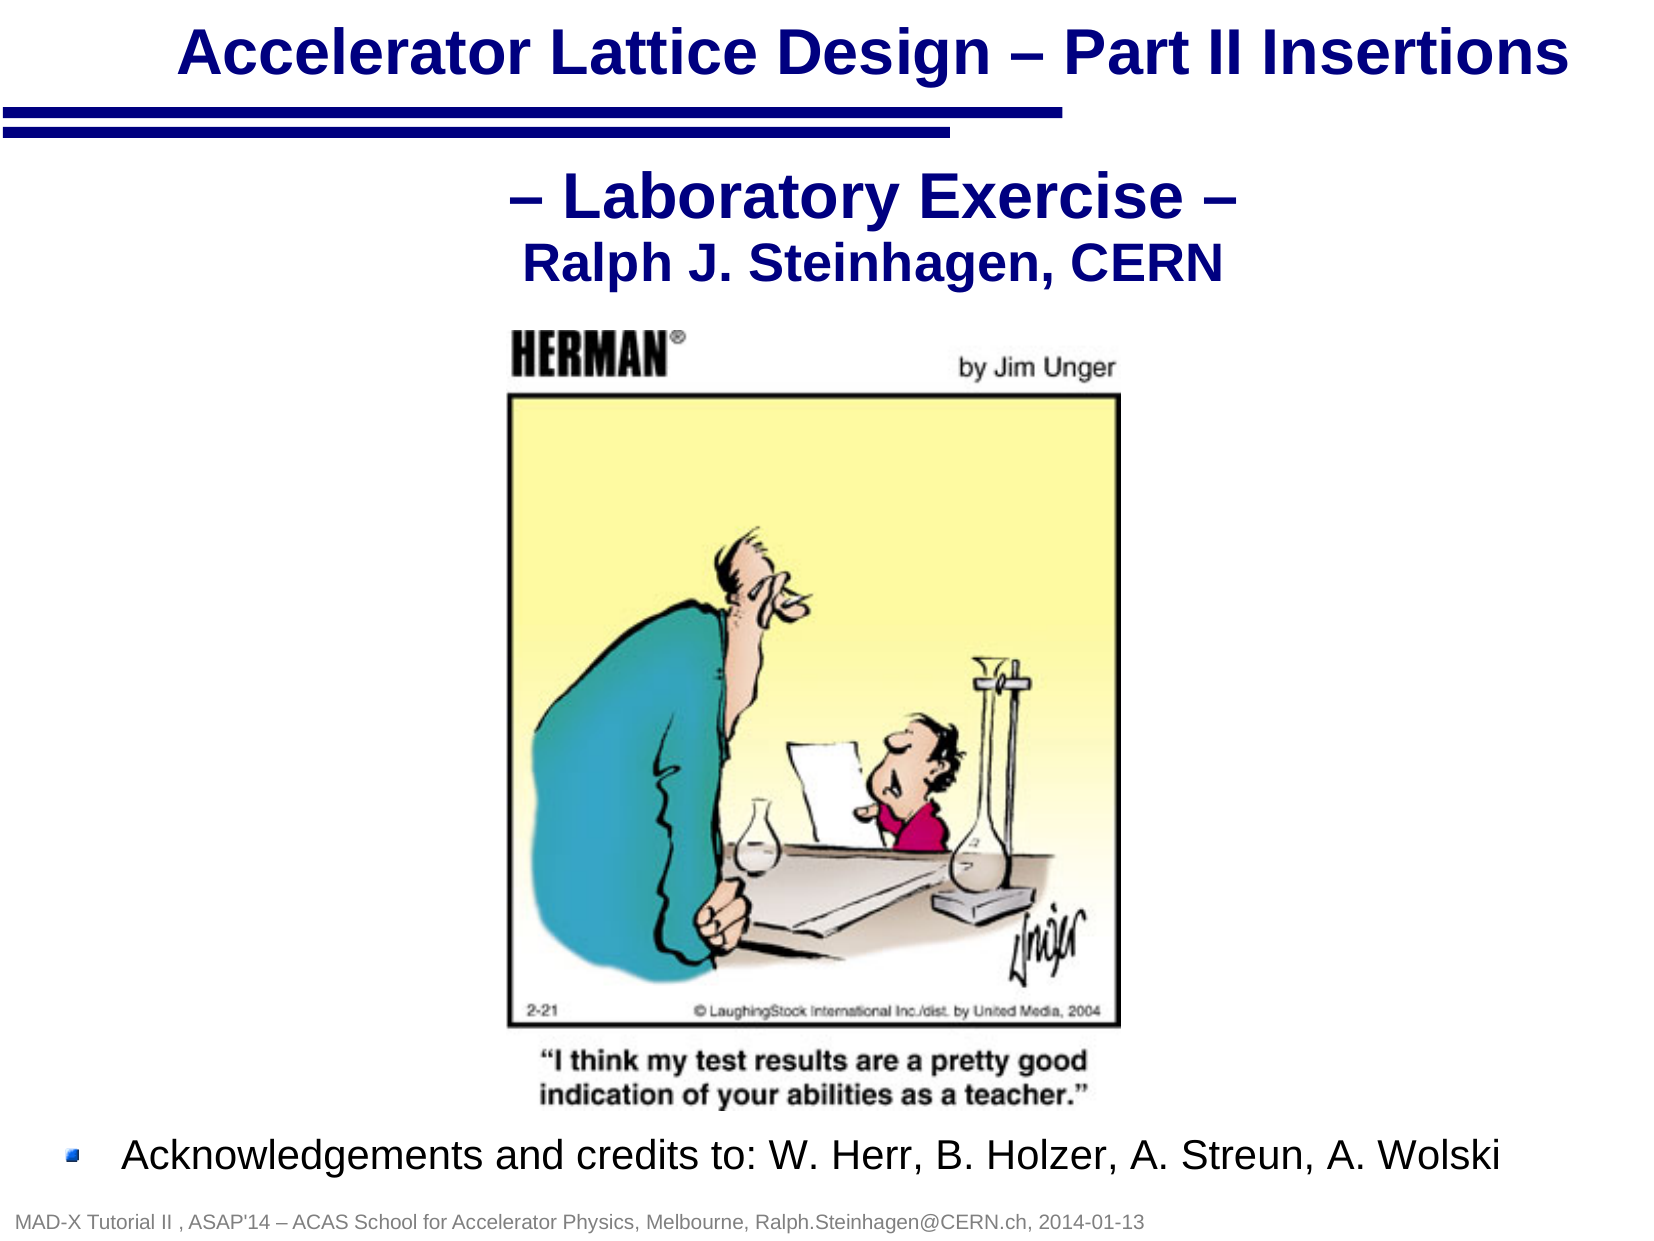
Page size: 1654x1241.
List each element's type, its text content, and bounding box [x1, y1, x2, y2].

title Accelerator Lattice Design – Part II Insertions – Laboratory Exercise – Ralph J. Steinhagen, CERN [165, 0, 1583, 192]
picture [506, 330, 1121, 1111]
list Acknowledgements and credits to: W. Herr, B. Holzer, A. Streun, A. Wolski [65, 192, 1628, 1205]
